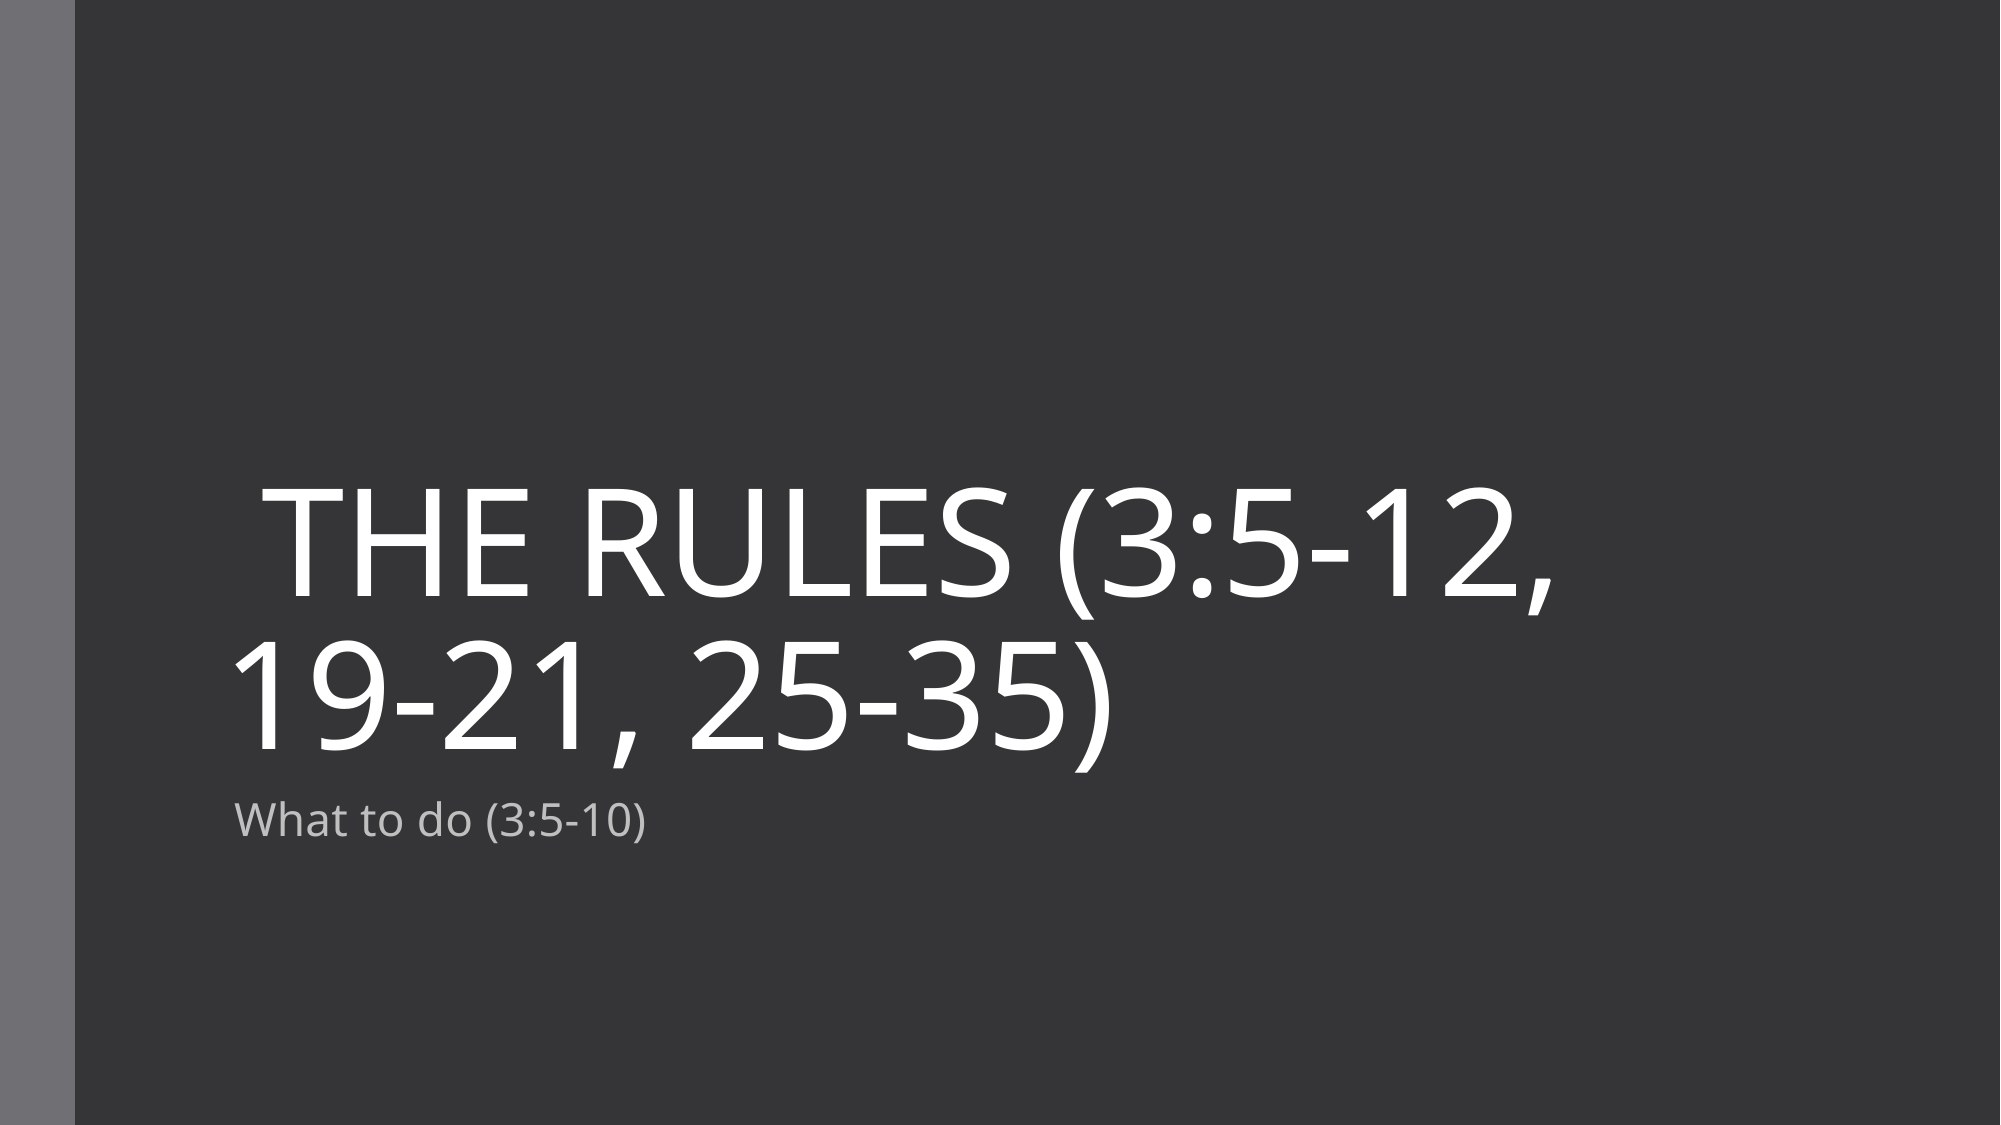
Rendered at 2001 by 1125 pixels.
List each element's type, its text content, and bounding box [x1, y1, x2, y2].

subtitle What to do (3:5-10) [206, 787, 1752, 1066]
title THE RULES (3:5-12, 19-21, 25-35) [206, 124, 1752, 787]
